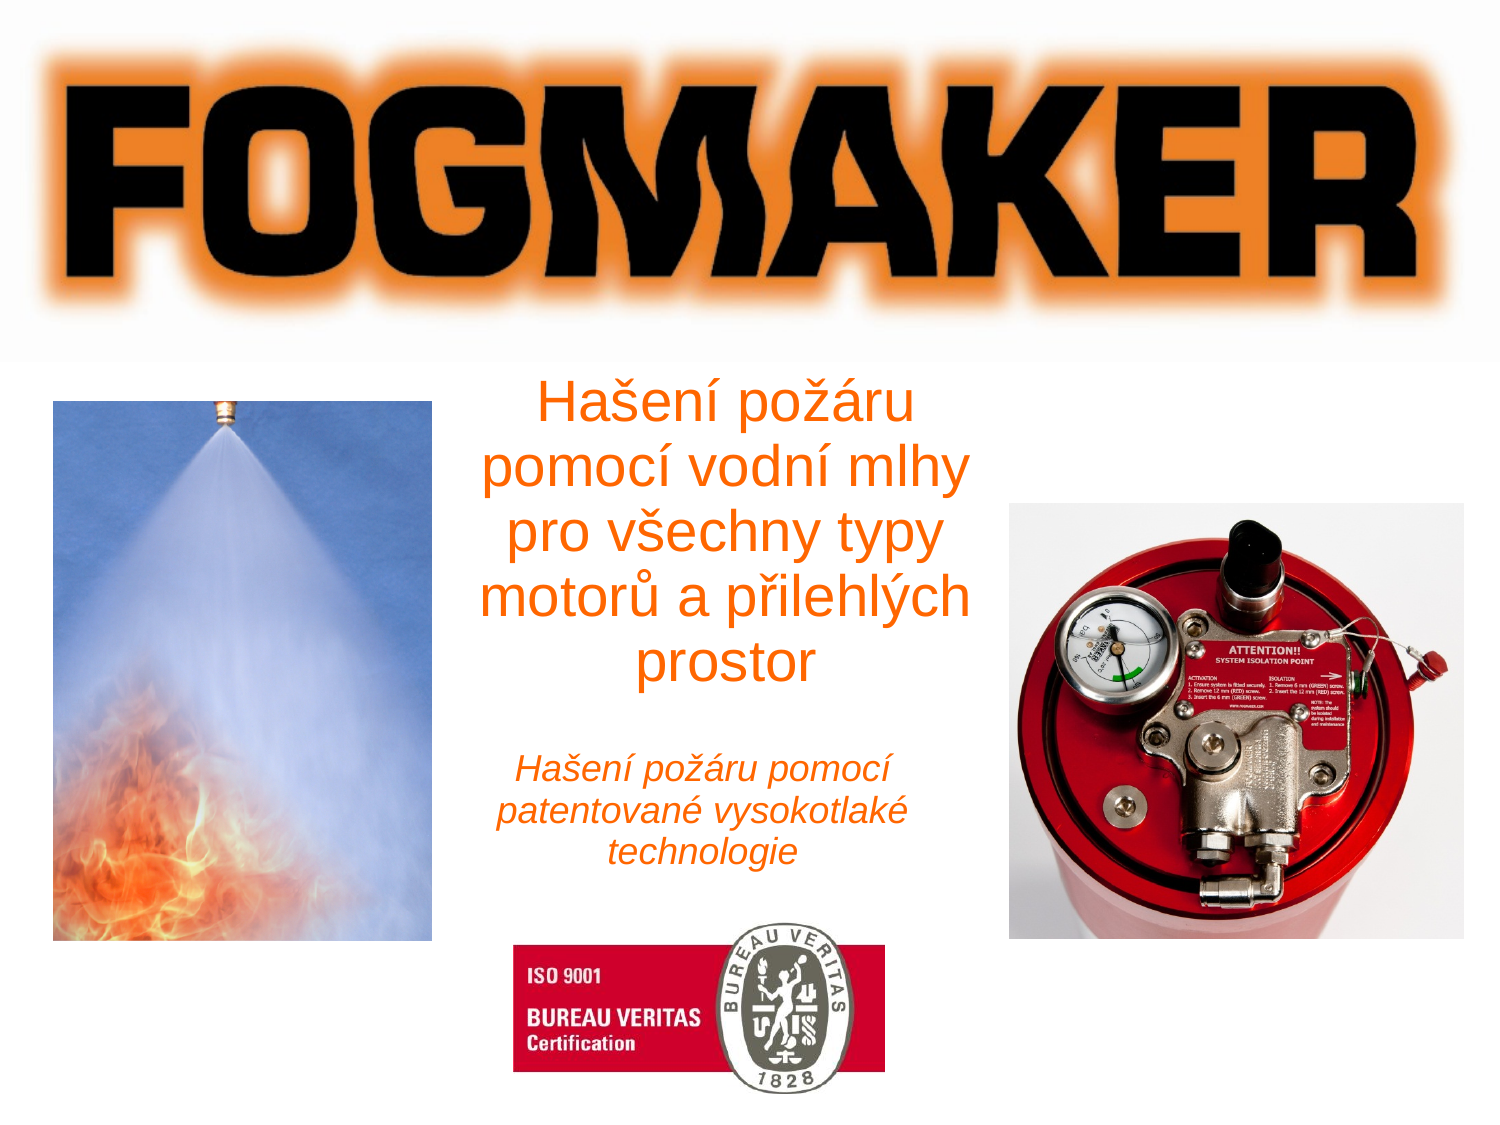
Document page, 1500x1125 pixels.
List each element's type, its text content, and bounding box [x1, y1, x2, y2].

text_box Hašení požáru pomocí patentované vysokotlaké technologie [432, 739, 975, 881]
picture [1009, 503, 1464, 939]
text_box Hašení požáru pomocí vodní mlhy pro všechny typy motorů a přilehlých prostor [442, 362, 1010, 702]
picture [513, 901, 885, 1095]
picture [0, 0, 1500, 362]
picture [53, 401, 432, 941]
